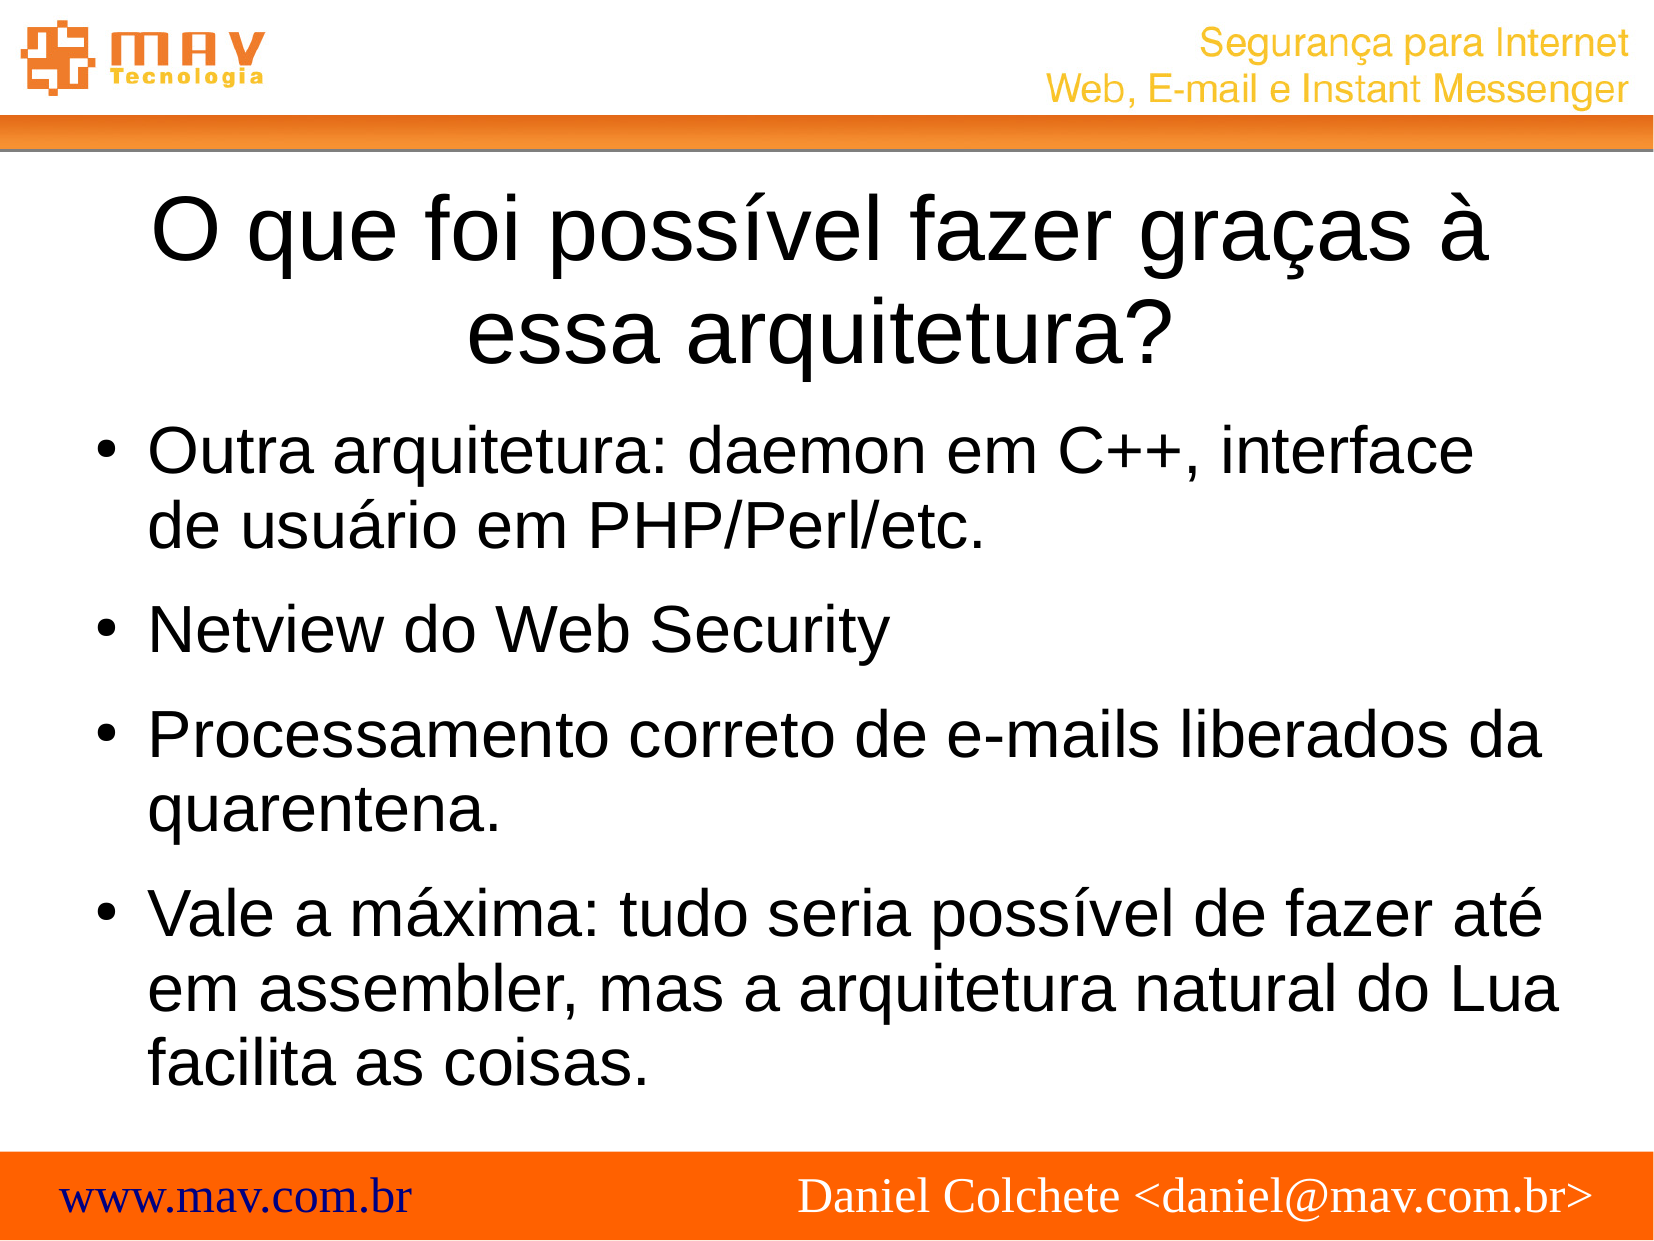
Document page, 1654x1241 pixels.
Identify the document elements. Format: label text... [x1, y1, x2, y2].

picture [0, 0, 1654, 152]
title O que foi possível fazer graças à essa arquitetura? [76, 177, 1565, 383]
list Outra arquitetura: daemon em C++, interface de usuário em PHP/Perl/etc. Netview do Web Security Processamento correto de e-mails liberados da quarentena. Vale a máxima: tudo seria possível de fazer até em assembler, mas a arquitetura natural do Lua facilita as coisas. [76, 413, 1565, 1101]
